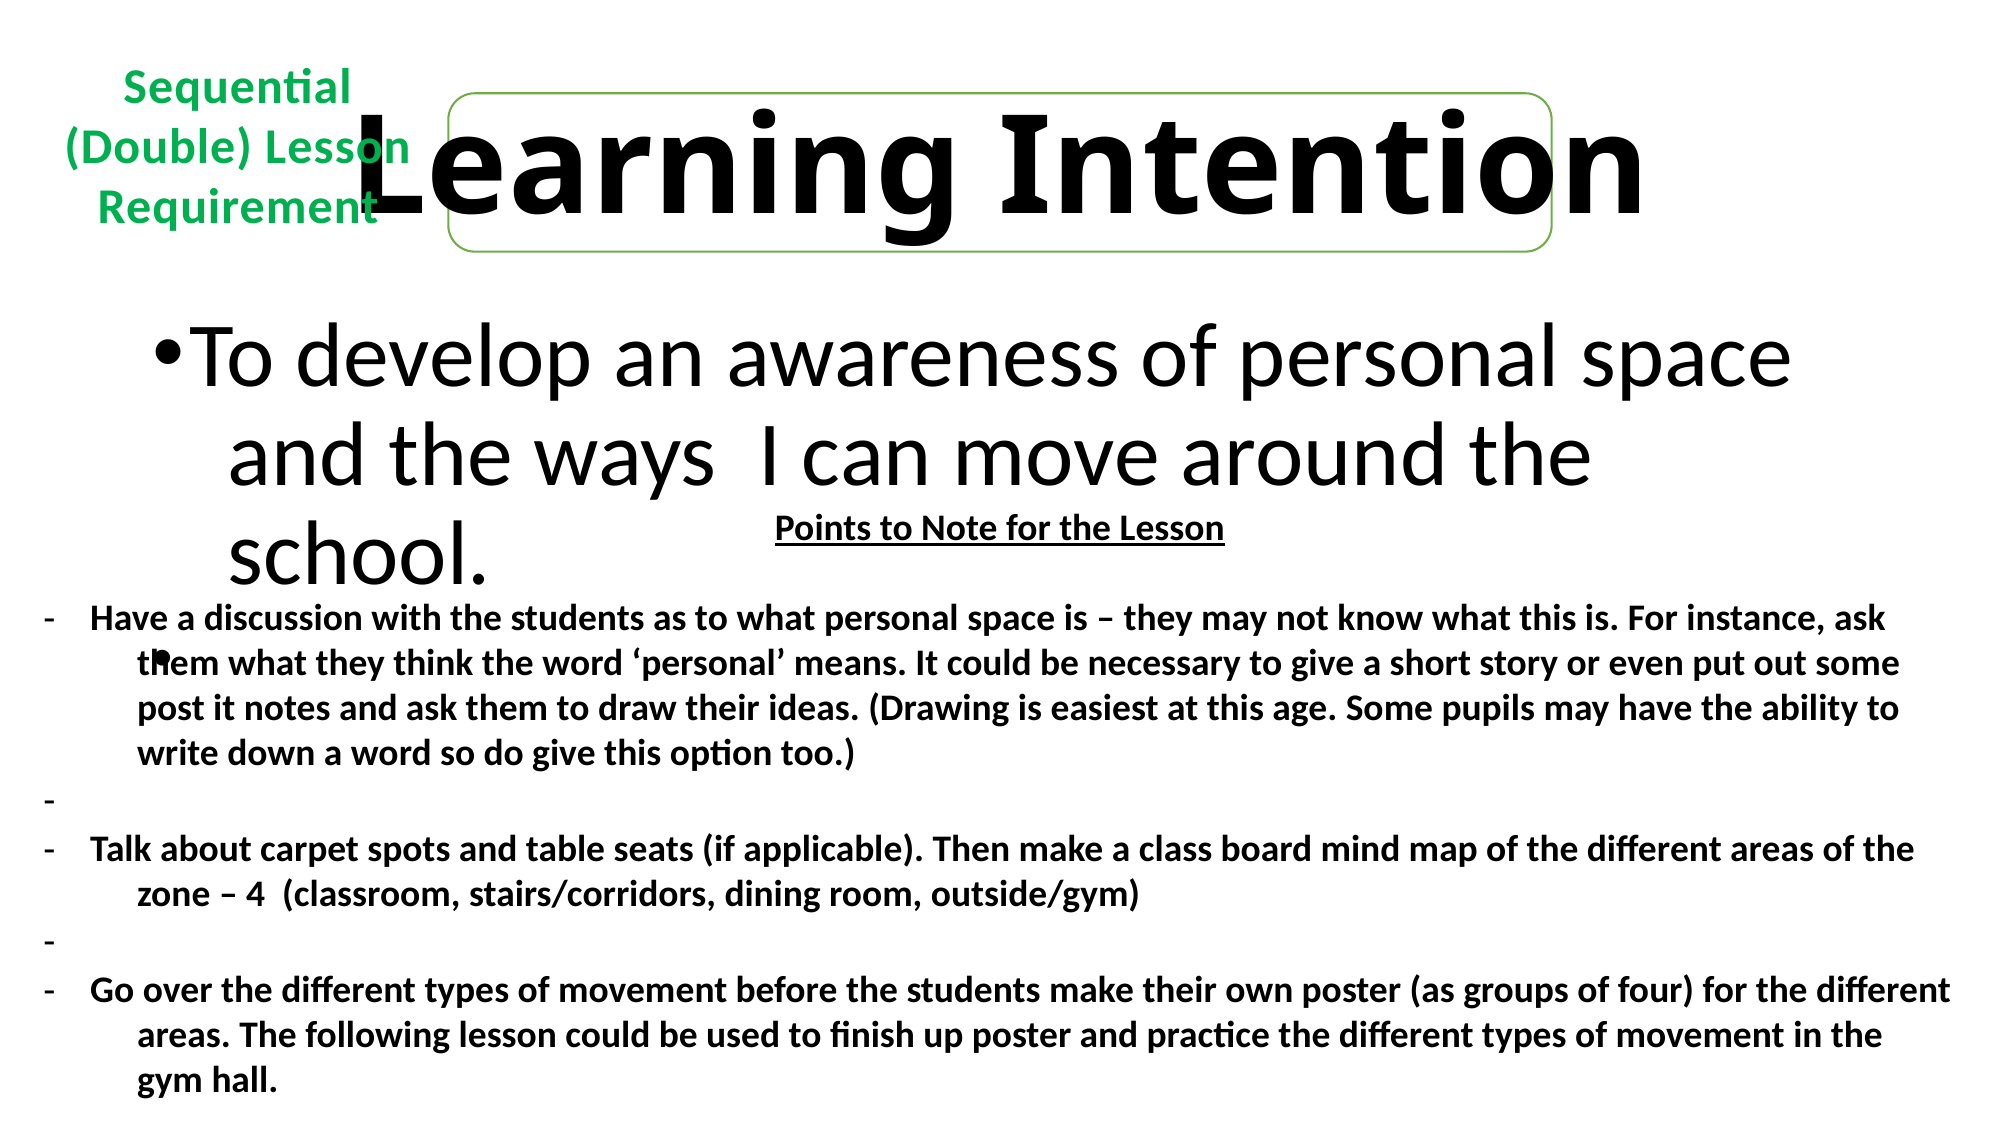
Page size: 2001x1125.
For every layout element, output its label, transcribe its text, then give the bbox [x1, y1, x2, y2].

text_box Sequential (Double) Lesson Requirement [28, 47, 448, 242]
text_box Points to Note for the Lesson Have a discussion with the students as to what personal space is – they may not know what this is. For instance, ask them what they think the word ‘personal’ means. It could be necessary to give a short story or even put out some post it notes and ask them to draw their ideas. (Drawing is easiest at this age. Some pupils may have the ability to write down a word so do give this option too.) Talk about carpet spots and table seats (if applicable). Then make a class board mind map of the different areas of the zone – 4 (classroom, stairs/corridors, dining room, outside/gym) Go over the different types of movement before the students make their own poster (as groups of four) for the different areas. The following lesson could be used to finish up poster and practice the different types of movement in the gym hall. [28, 495, 1972, 1102]
title Learning Intention [137, 59, 1863, 278]
list To develop an awareness of personal space and the ways I can move around the school. [137, 299, 1863, 495]
